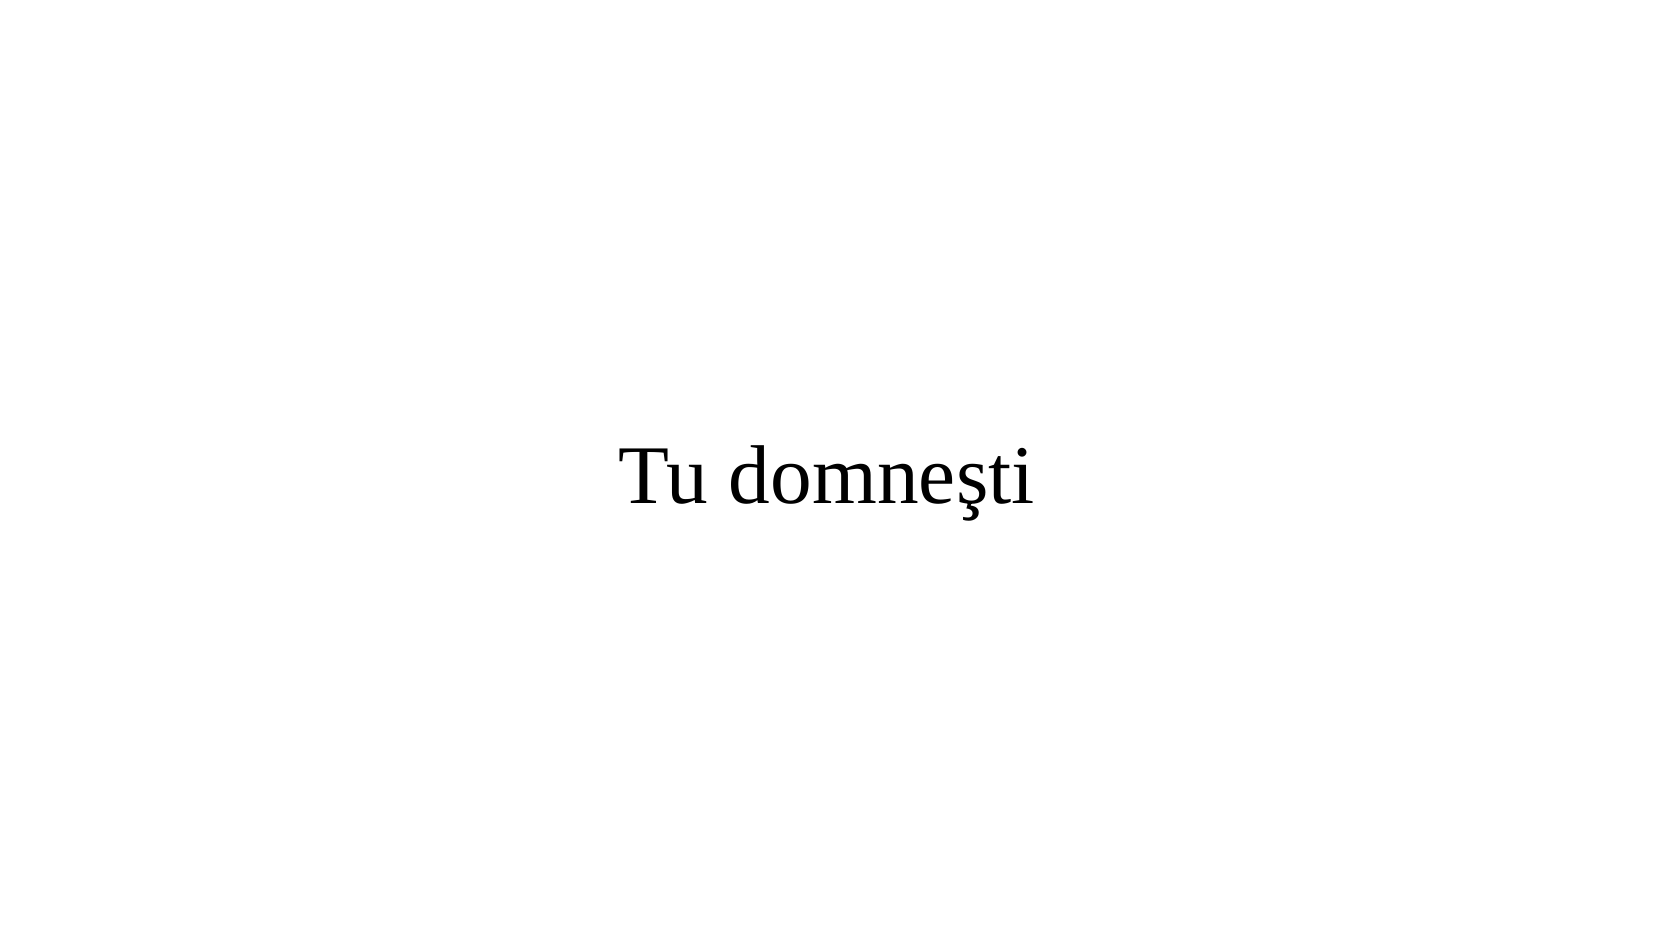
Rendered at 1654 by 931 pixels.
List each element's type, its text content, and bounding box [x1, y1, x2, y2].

title Tu domneşti [165, 420, 1489, 521]
